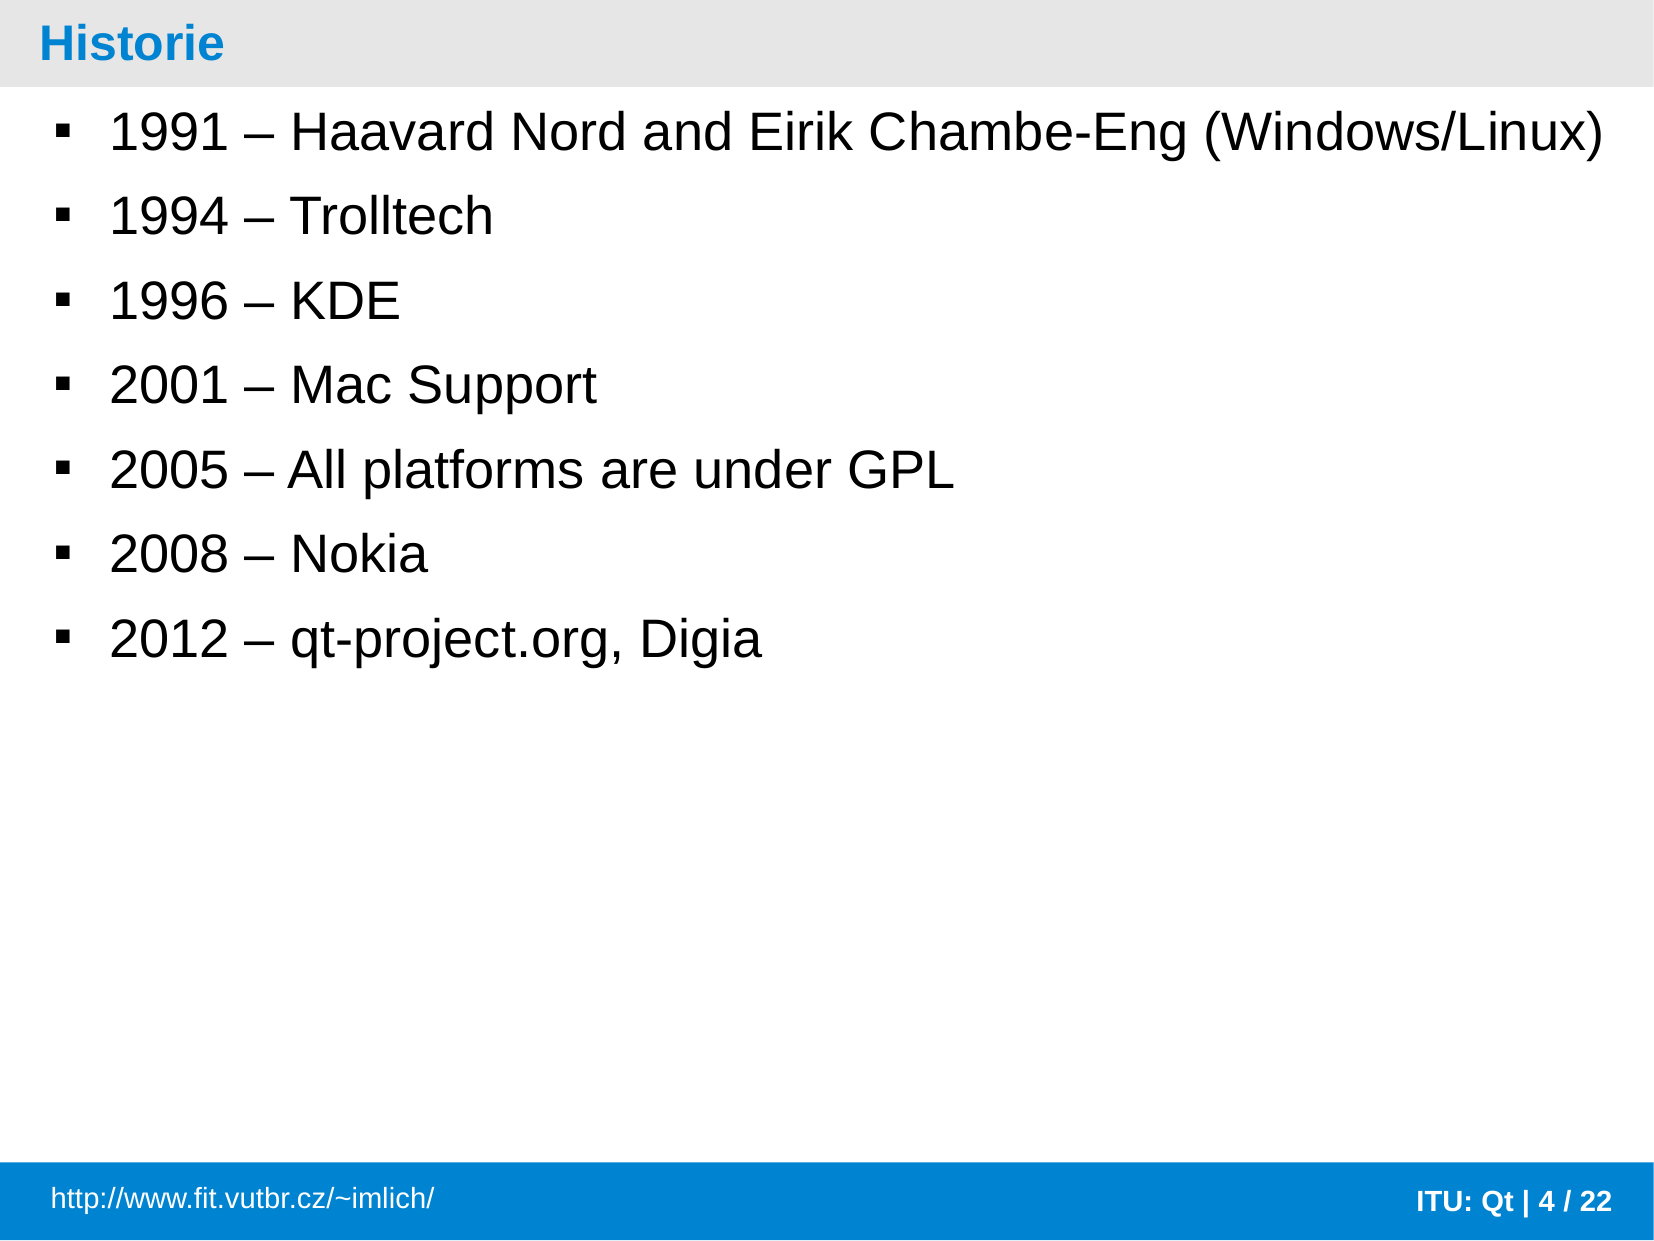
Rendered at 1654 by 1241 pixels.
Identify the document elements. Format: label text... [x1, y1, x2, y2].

title Historie [39, 5, 1615, 81]
list 1991 – Haavard Nord and Eirik Chambe-Eng (Windows/Linux) 1994 – Trolltech 1996 – KDE 2001 – Mac Support 2005 – All platforms are under GPL 2008 – Nokia 2012 – qt-project.org, Digia [38, 101, 1616, 1126]
